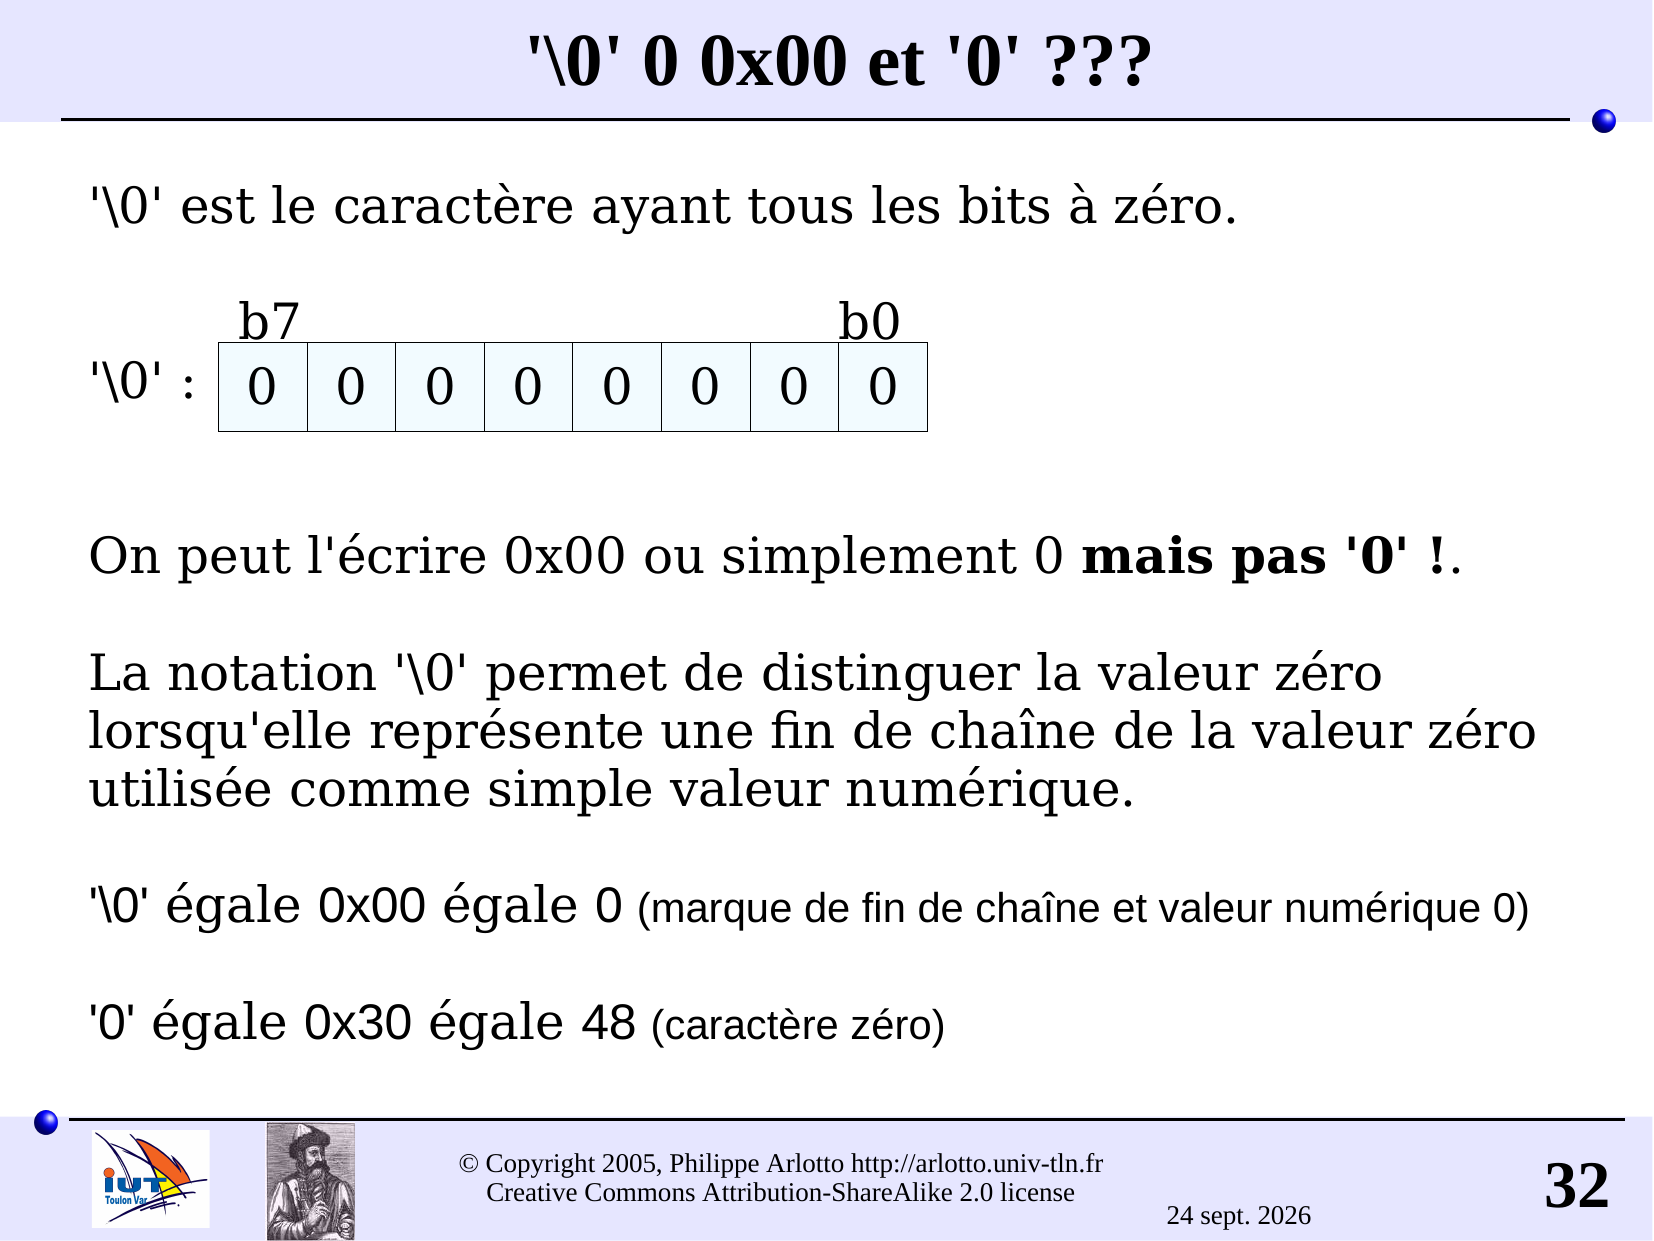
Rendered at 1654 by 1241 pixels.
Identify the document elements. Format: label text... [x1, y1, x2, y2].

text_box 0 [395, 342, 484, 432]
text_box 0 [572, 342, 661, 432]
title '\0' 0 0x00 et '0' ??? [95, 11, 1585, 110]
picture [265, 1122, 355, 1241]
text_box 0 [218, 342, 307, 432]
text_box 0 [484, 342, 572, 432]
text_box 0 [661, 342, 750, 432]
text_box '\0' est le caractère ayant tous les bits à zéro. b7 b0 '\0' : On peut l'écrire 0x00 ou simplement 0 mais pas '0' !. La notation '\0' permet de distinguer la valeur zéro lorsqu'elle représente une fin de chaîne de la valeur zéro utilisée comme simple valeur numérique. '\0' égale 0x00 égale 0 (marque de fin de chaîne et valeur numérique 0) '0' égale 0x30 égale 48 (caractère zéro) [88, 177, 1653, 1056]
text_box 0 [750, 342, 838, 432]
text_box 0 [838, 342, 928, 432]
text_box 0 [307, 342, 395, 432]
